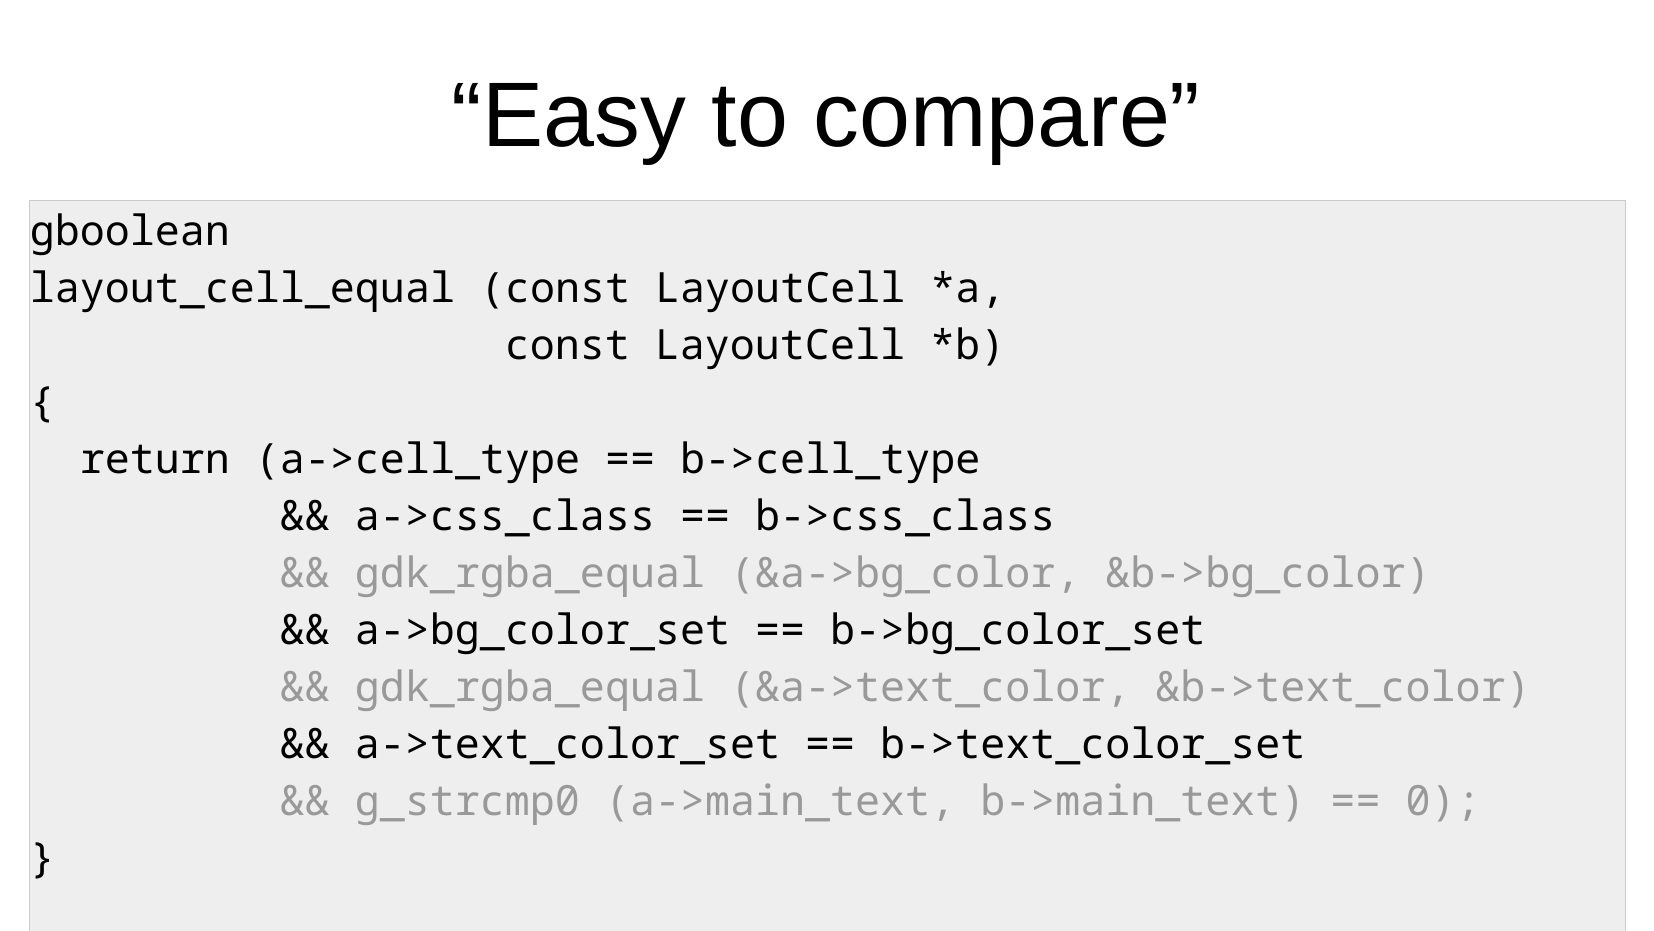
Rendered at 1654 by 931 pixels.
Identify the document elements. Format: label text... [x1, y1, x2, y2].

text_box gboolean layout_cell_equal (const LayoutCell *a, const LayoutCell *b) { return (a->cell_type == b->cell_type && a->css_class == b->css_class && gdk_rgba_equal (&a->bg_color, &b->bg_color) && a->bg_color_set == b->bg_color_set && gdk_rgba_equal (&a->text_color, &b->text_color) && a->text_color_set == b->text_color_set && g_strcmp0 (a->main_text, b->main_text) == 0); } [29, 200, 1626, 884]
title “Easy to compare” [82, 37, 1571, 193]
